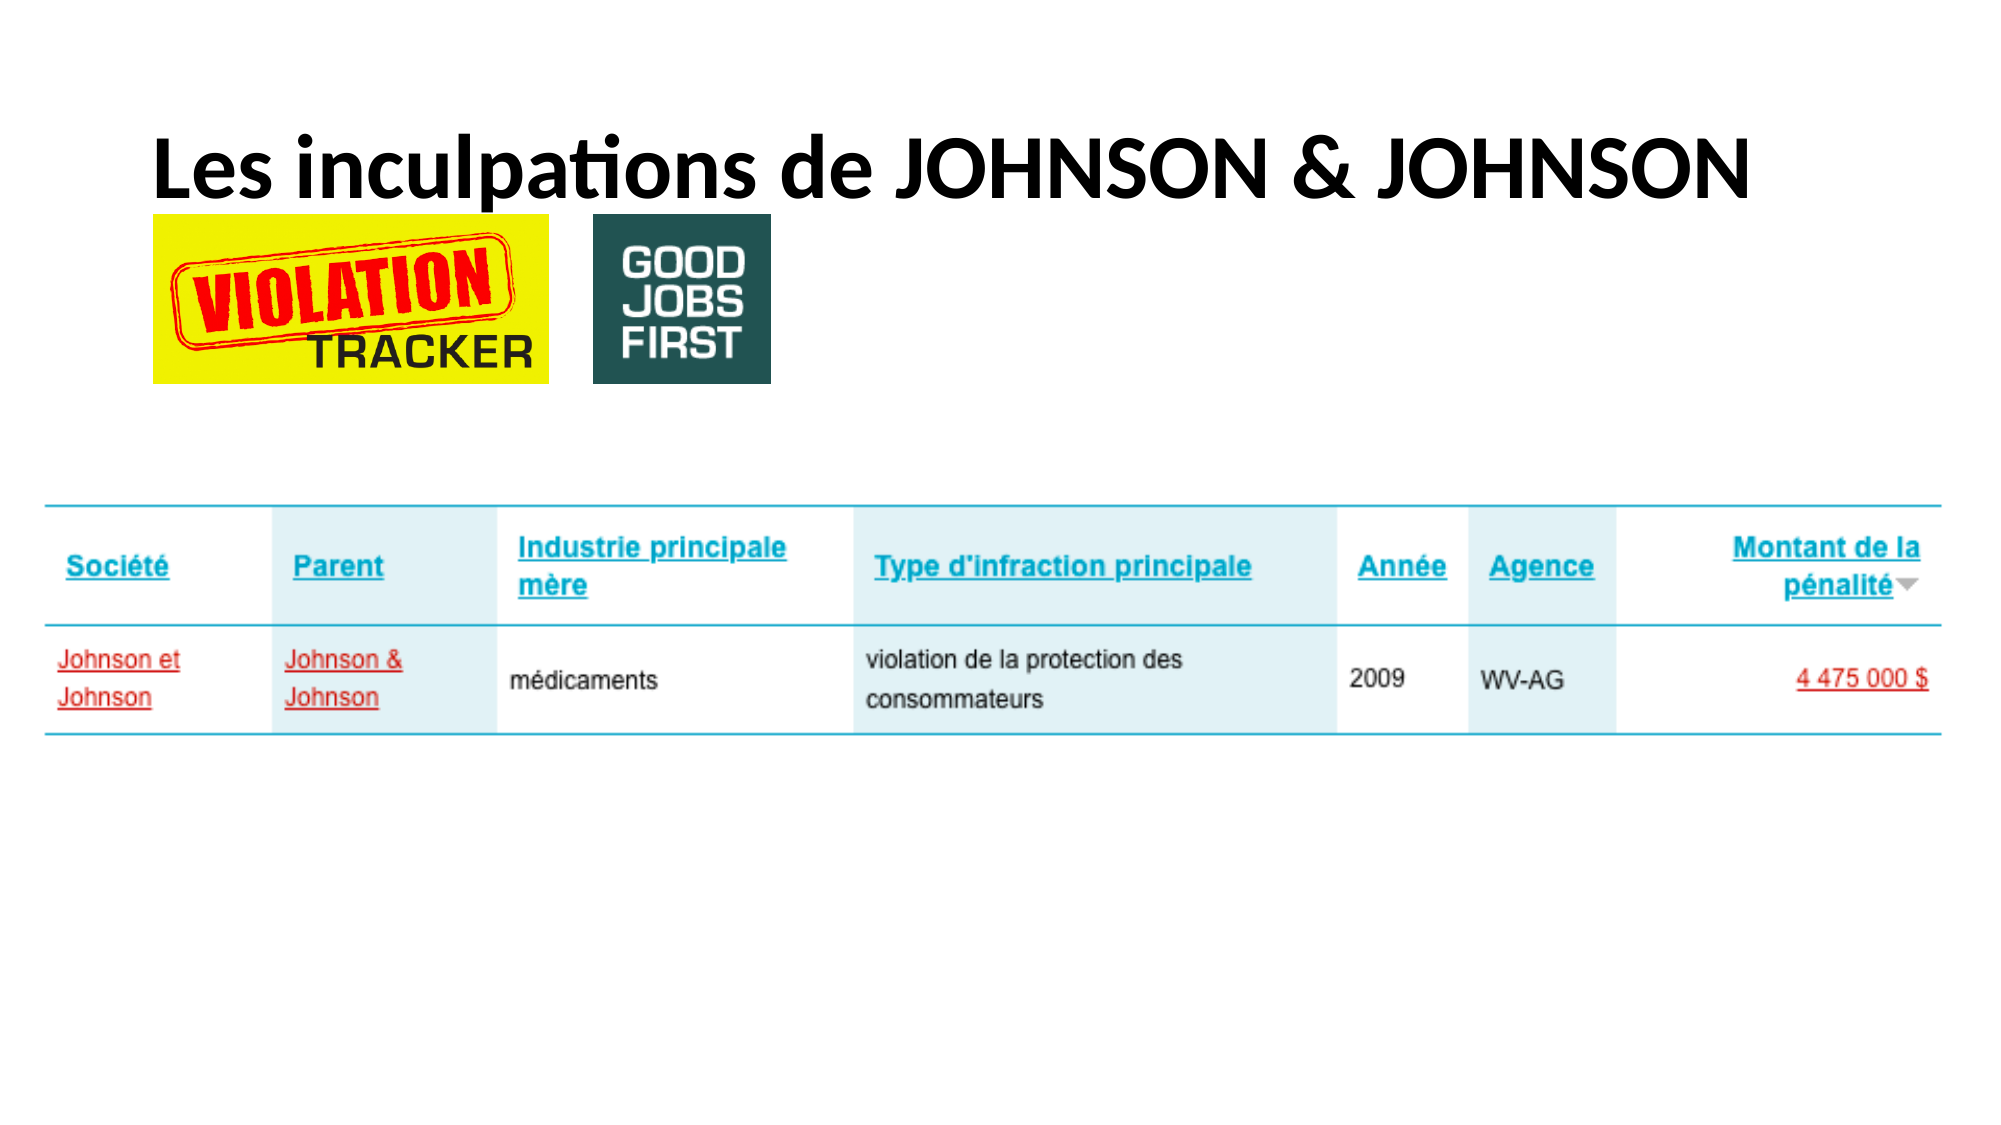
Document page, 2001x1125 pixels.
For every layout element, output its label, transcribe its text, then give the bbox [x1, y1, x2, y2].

picture [35, 497, 1965, 742]
title Les inculpations de JOHNSON & JOHNSON [137, 59, 1863, 278]
picture [153, 214, 549, 384]
picture [593, 214, 771, 384]
